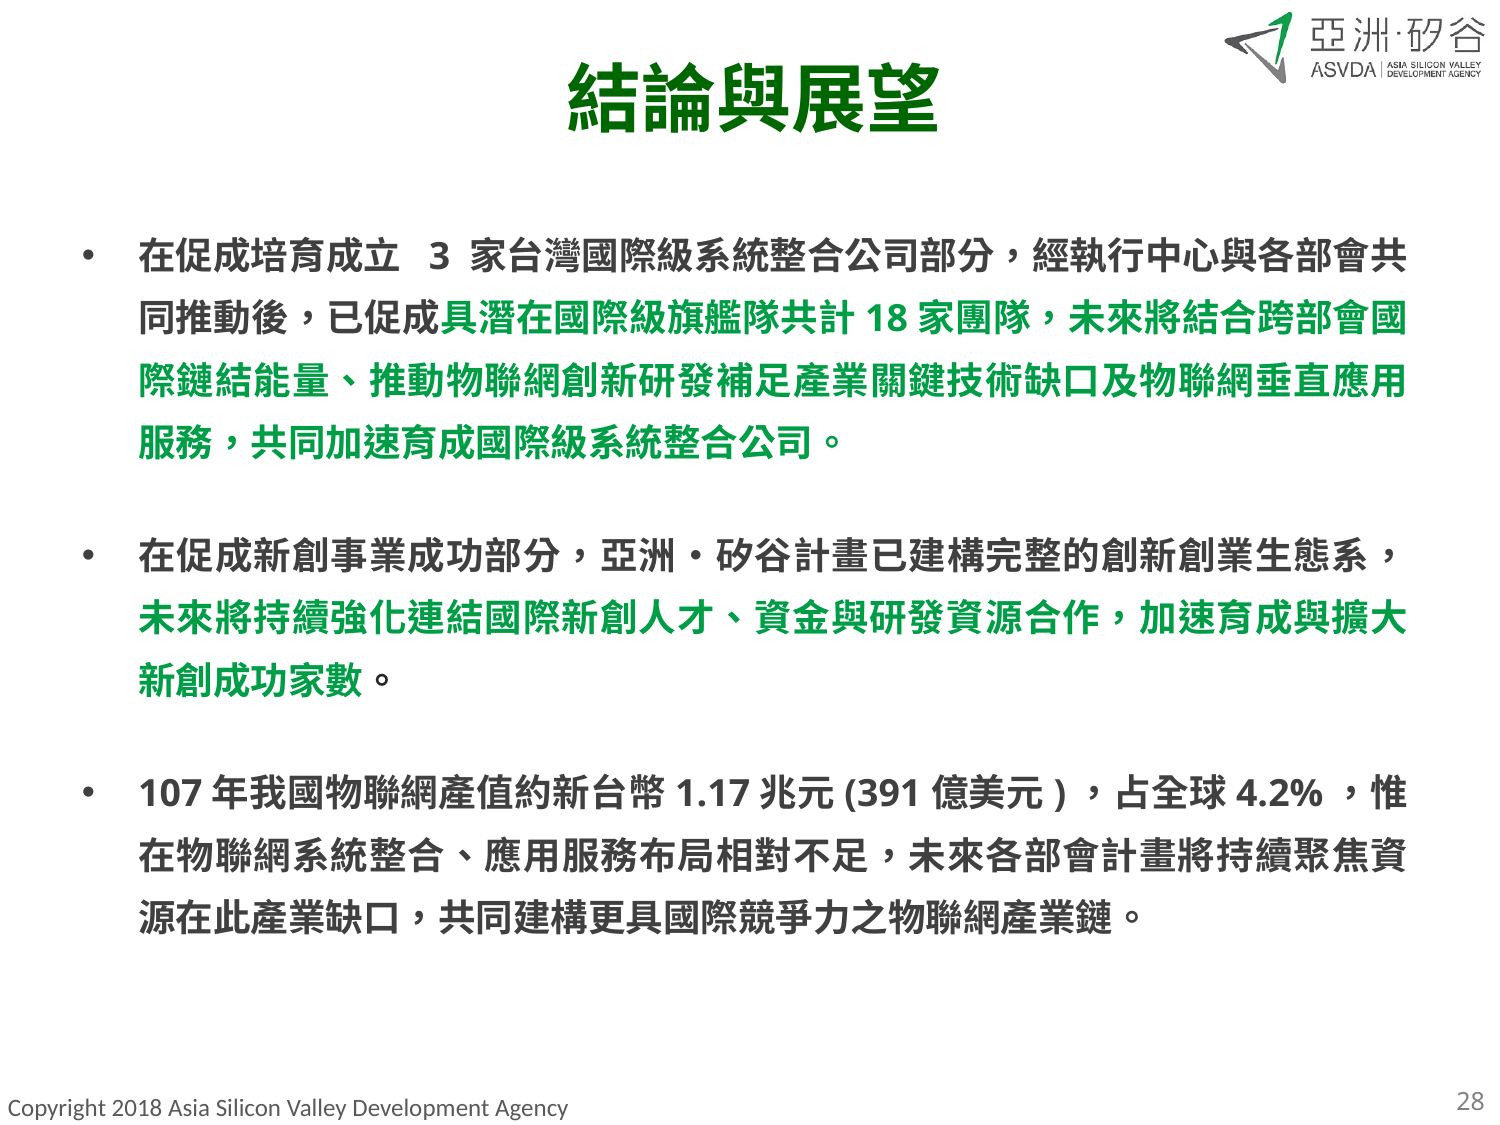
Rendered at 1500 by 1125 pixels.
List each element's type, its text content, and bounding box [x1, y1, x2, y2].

text_box 在促成培育成立 3 家台灣國際級系統整合公司部分，經執行中心與各部會共同推動後，已促成具潛在國際級旗艦隊共計18家團隊，未來將結合跨部會國際鏈結能量、推動物聯網創新研發補足產業關鍵技術缺口及物聯網垂直應用服務，共同加速育成國際級系統整合公司。 在促成新創事業成功部分，亞洲・矽谷計畫已建構完整的創新創業生態系，未來將持續強化連結國際新創人才、資金與研發資源合作，加速育成與擴大新創成功家數。 107年我國物聯網產值約新台幣1.17兆元(391億美元)，占全球4.2%，惟在物聯網系統整合、應用服務布局相對不足，未來各部會計畫將持續聚焦資源在此產業缺口，共同建構更具國際競爭力之物聯網產業鏈。 [67, 207, 1423, 1060]
picture [1214, 0, 1500, 100]
slide_number <編號> [1438, 1079, 1500, 1125]
text_box 結論與展望 [551, 43, 956, 149]
